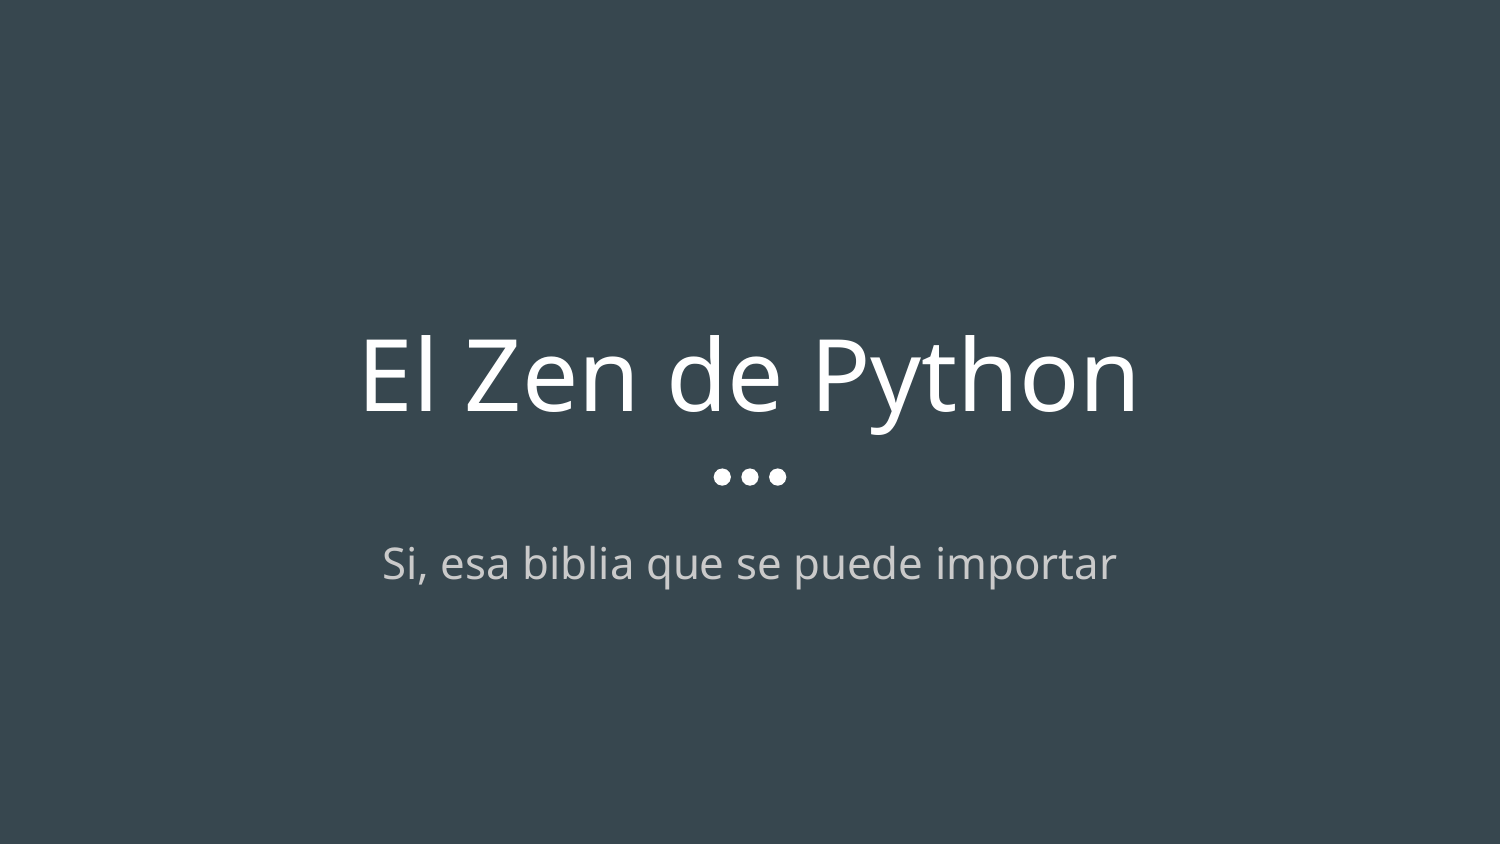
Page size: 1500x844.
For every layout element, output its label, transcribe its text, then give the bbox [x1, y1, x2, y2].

subtitle Si, esa biblia que se puede importar [110, 520, 1390, 651]
title El Zen de Python [110, 162, 1390, 447]
